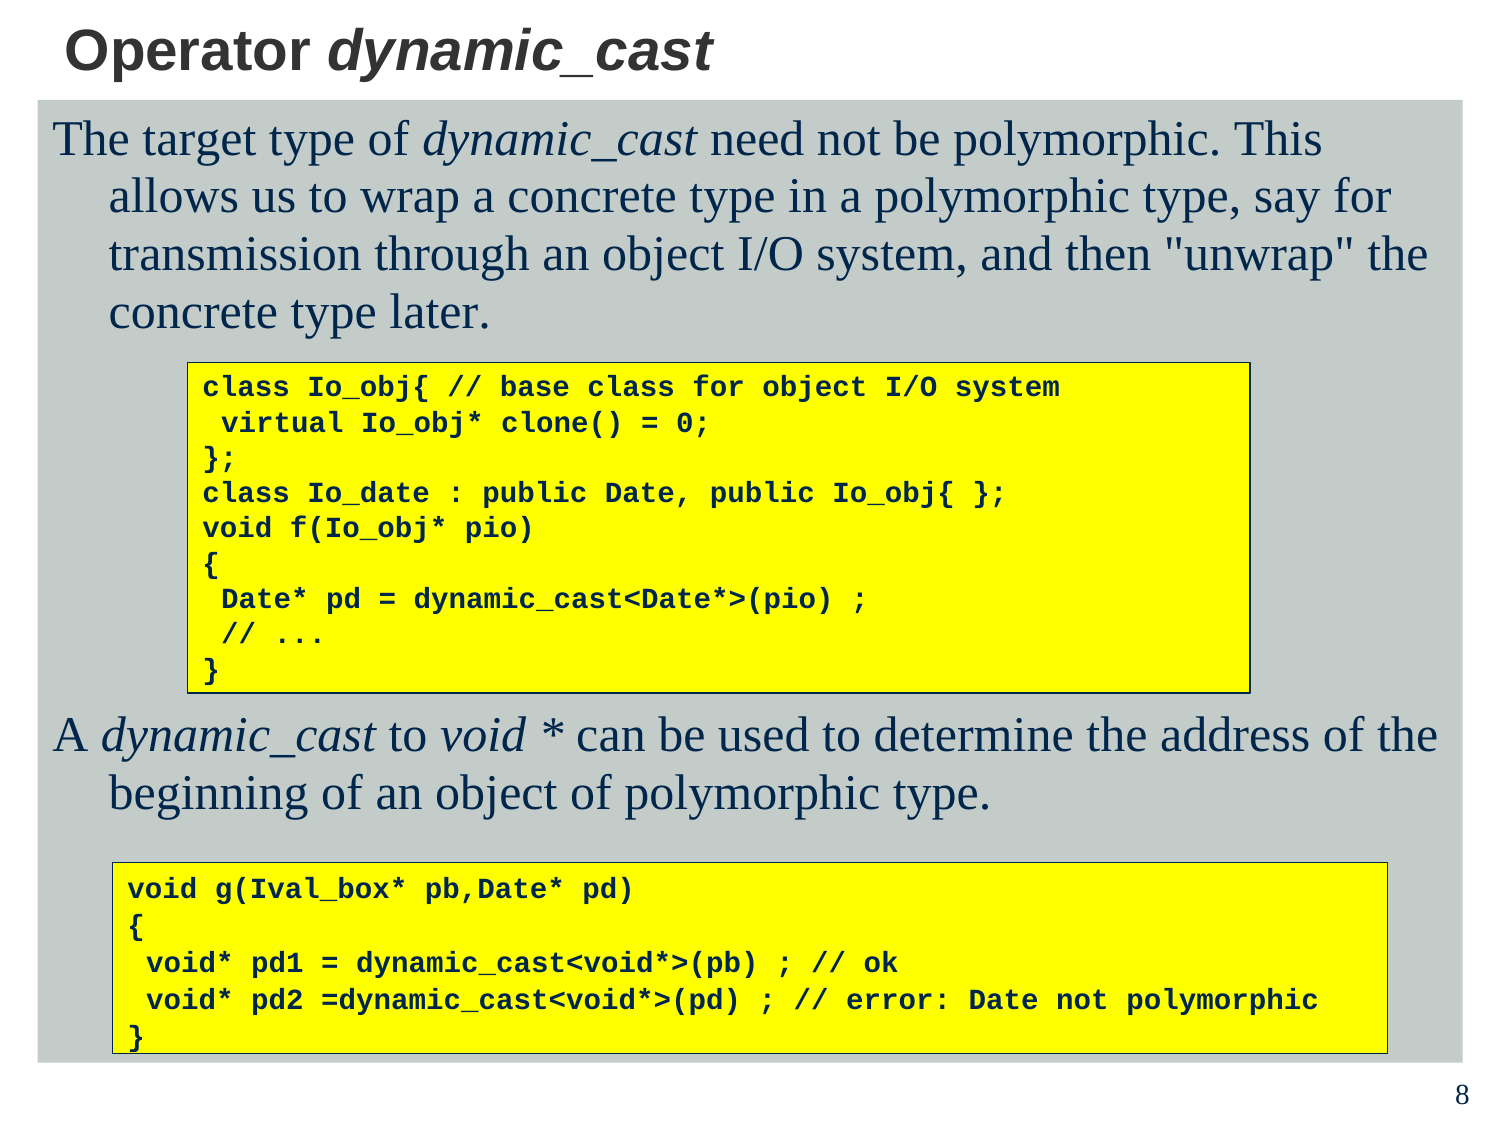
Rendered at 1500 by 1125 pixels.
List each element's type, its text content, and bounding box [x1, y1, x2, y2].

text_box void g(Ival_box* pb,Date* pd) { void* pd1 = dynamic_cast<void*>(pb) ; // ok void* pd2 =dynamic_cast<void*>(pd) ; // error: Date not polymorphic } [112, 862, 1388, 1062]
title Operator dynamic_cast [50, 0, 1450, 91]
text_box class Io_obj{ // base class for object I/O system virtual Io_obj* clone() = 0; }; class Io_date : public Date, public Io_obj{ }; void f(Io_obj* pio) { Date* pd = dynamic_cast<Date*>(pio) ; // ... } [187, 362, 1251, 698]
list The target type of dynamic_cast need not be polymorphic. This allows us to wrap a concrete type in a polymorphic type, say for transmission through an object I/O system, and then "unwrap" the concrete type later. A dynamic_cast to void * can be used to determine the address of the beginning of an object of polymorphic type. [37, 99, 1463, 1063]
